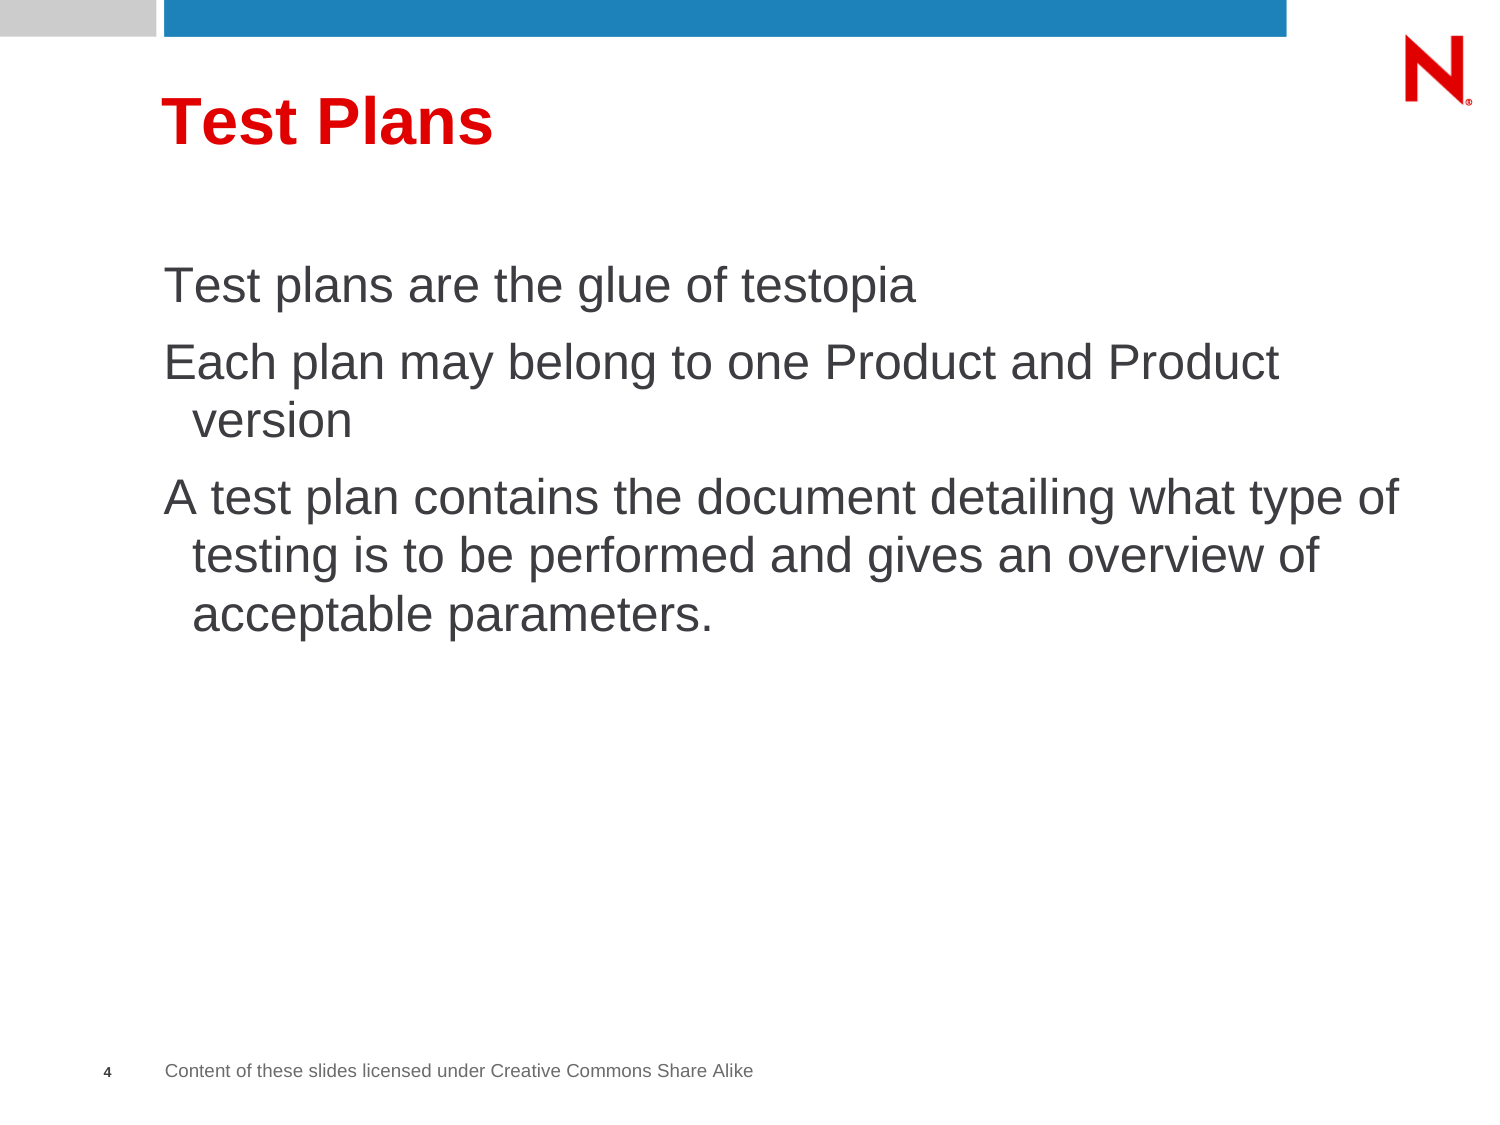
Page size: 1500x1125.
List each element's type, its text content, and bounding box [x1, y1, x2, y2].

list Test plans are the glue of testopia Each plan may belong to one Product and Product version A test plan contains the document detailing what type of testing is to be performed and gives an overview of acceptable parameters. [163, 254, 1404, 986]
picture [1403, 32, 1473, 107]
title Test Plans [161, 41, 1383, 205]
